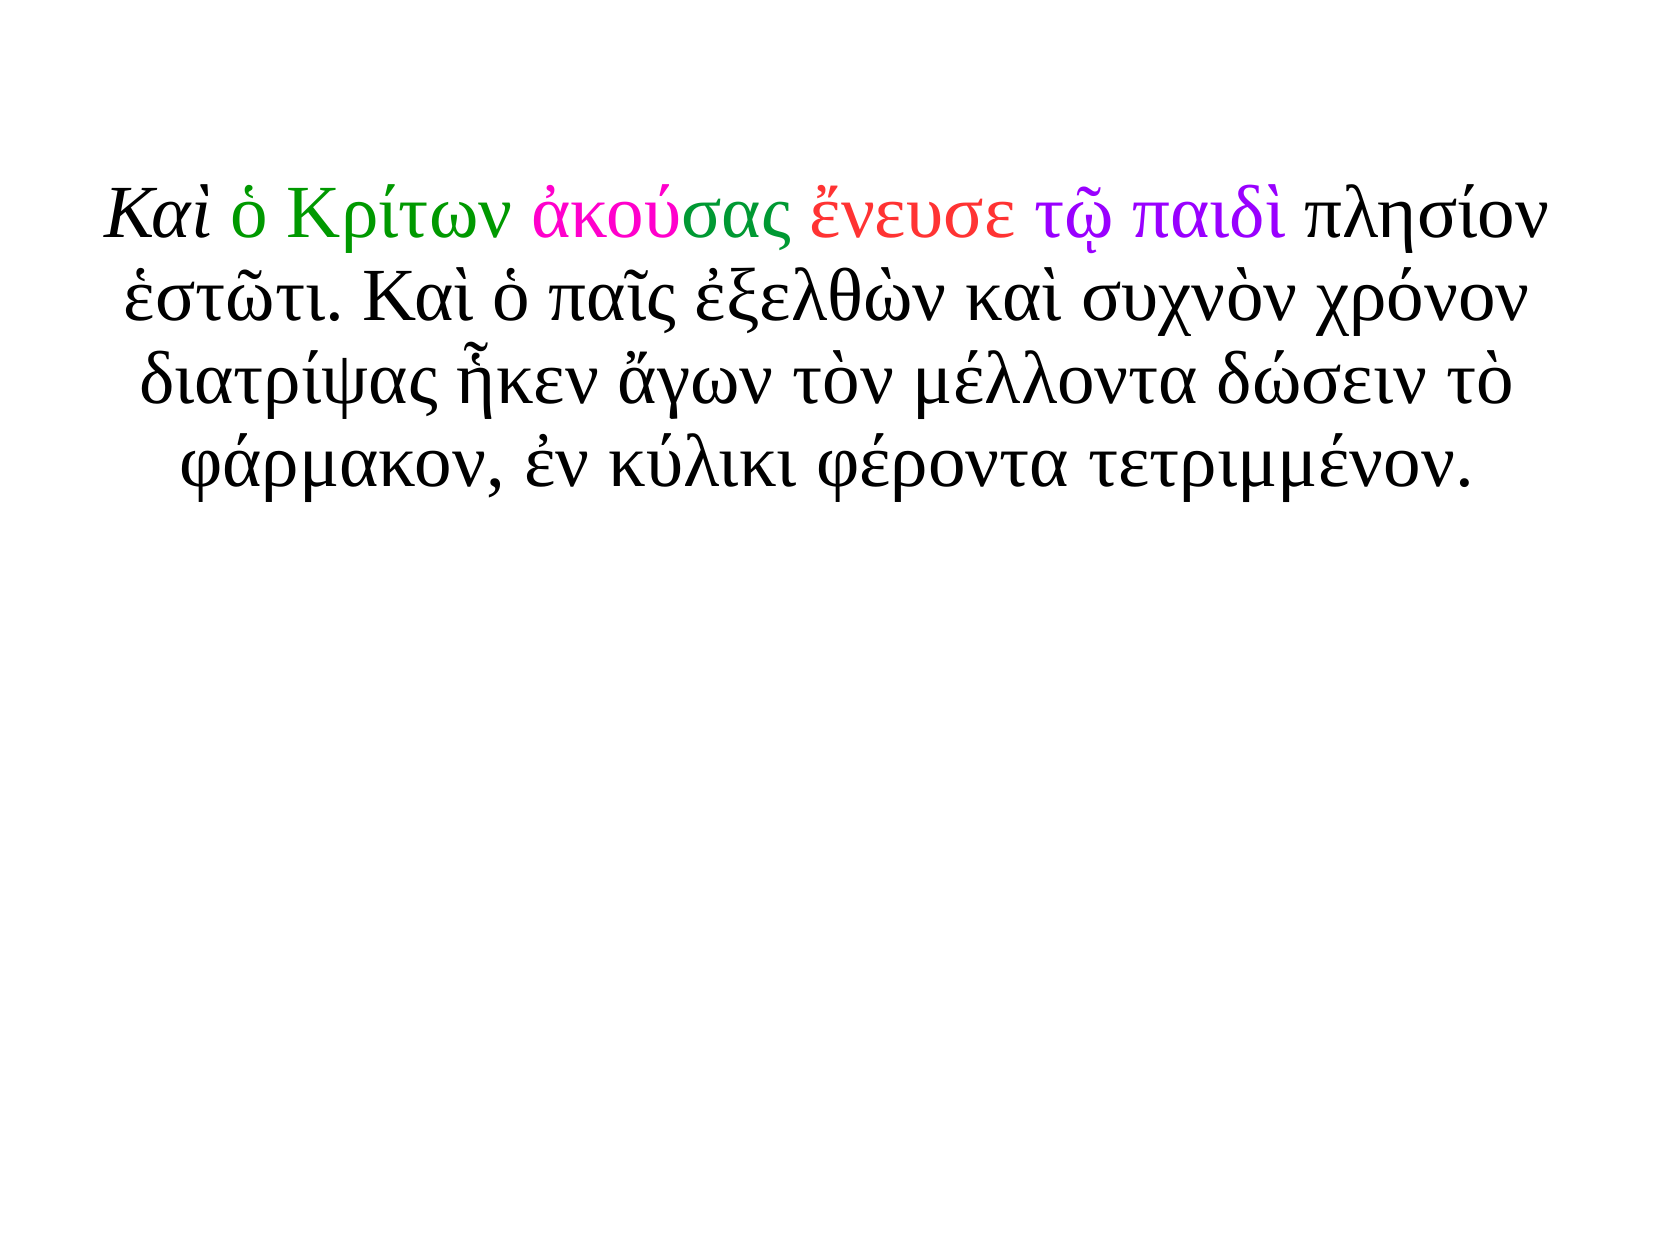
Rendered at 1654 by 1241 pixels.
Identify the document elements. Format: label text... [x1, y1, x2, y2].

title Καὶ ὁ Κρίτων ἀκούσας ἔνευσε τῷ παιδὶ πλησίον ἑστῶτι. Καὶ ὁ παῖς ἐξελθὼν καὶ συχνὸν χρόνον διατρίψας ἧκεν ἄγων τὸν μέλλοντα δώσειν τὸ φάρμακον, ἐν κύλικι φέροντα τετριμμένον. [82, 129, 1571, 544]
